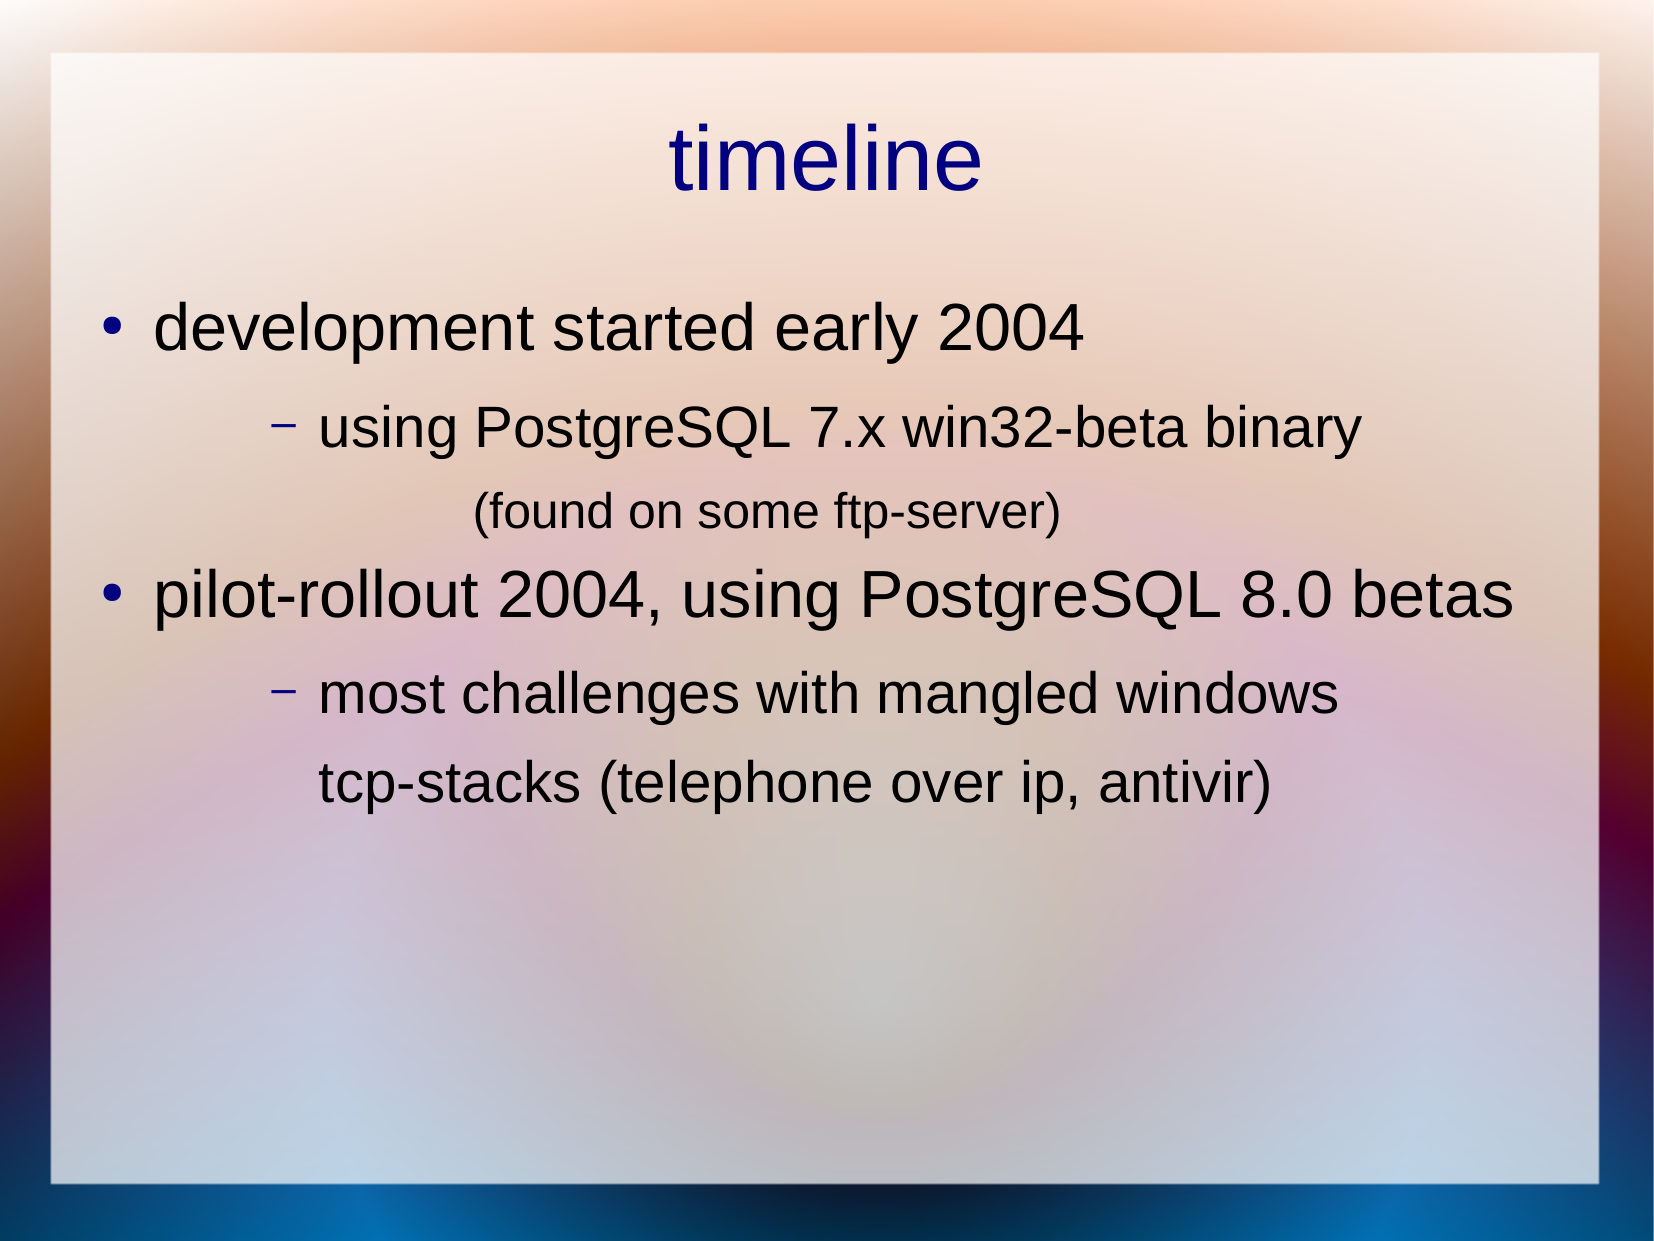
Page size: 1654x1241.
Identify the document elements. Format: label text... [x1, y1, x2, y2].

list development started early 2004 using PostgreSQL 7.x win32-beta binary (found on some ftp-server) pilot-rollout 2004, using PostgreSQL 8.0 betas most challenges with mangled windows tcp-stacks (telephone over ip, antivir) [82, 290, 1571, 1019]
picture [0, 0, 1654, 1241]
title timeline [82, 62, 1571, 256]
